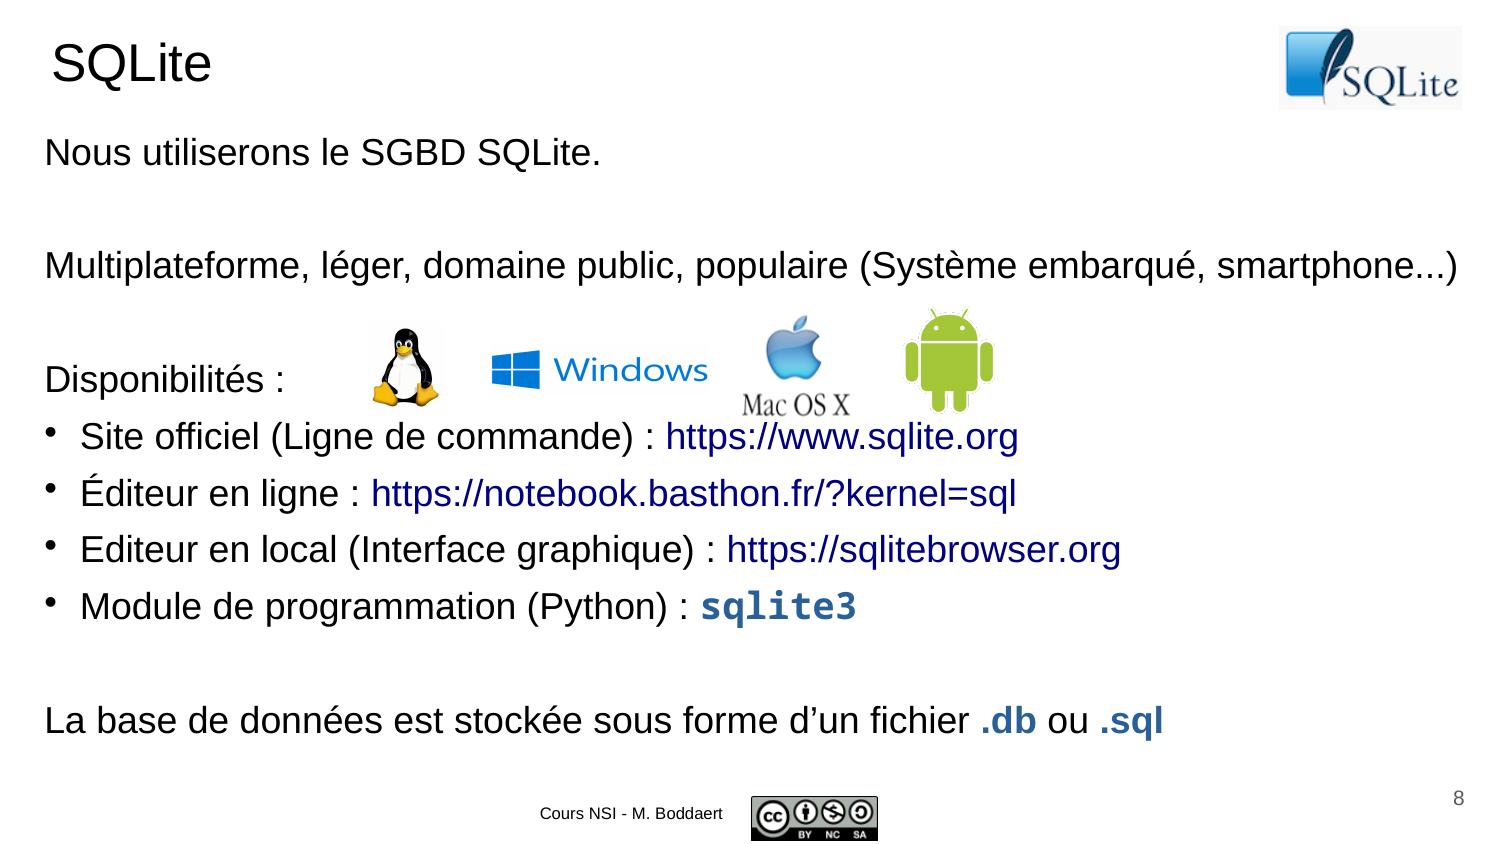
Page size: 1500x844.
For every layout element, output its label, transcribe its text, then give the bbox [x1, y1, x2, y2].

text_box Nous utiliserons le SGBD SQLite. Multiplateforme, léger, domaine public, populaire (Système embarqué, smartphone...) Disponibilités : Site officiel (Ligne de commande) : https://www.sqlite.org Éditeur en ligne : https://notebook.basthon.fr/?kernel=sql Editeur en local (Interface graphique) : https://sqlitebrowser.org Module de programmation (Python) : sqlite3 La base de données est stockée sous forme d’un fichier .db ou .sql [29, 120, 1477, 760]
picture [903, 306, 995, 414]
picture [490, 342, 709, 396]
slide_number <numéro> [1389, 764, 1480, 830]
picture [1279, 26, 1462, 110]
picture [366, 322, 445, 416]
picture [751, 796, 878, 841]
title SQLite [51, 13, 1449, 108]
picture [740, 312, 857, 422]
